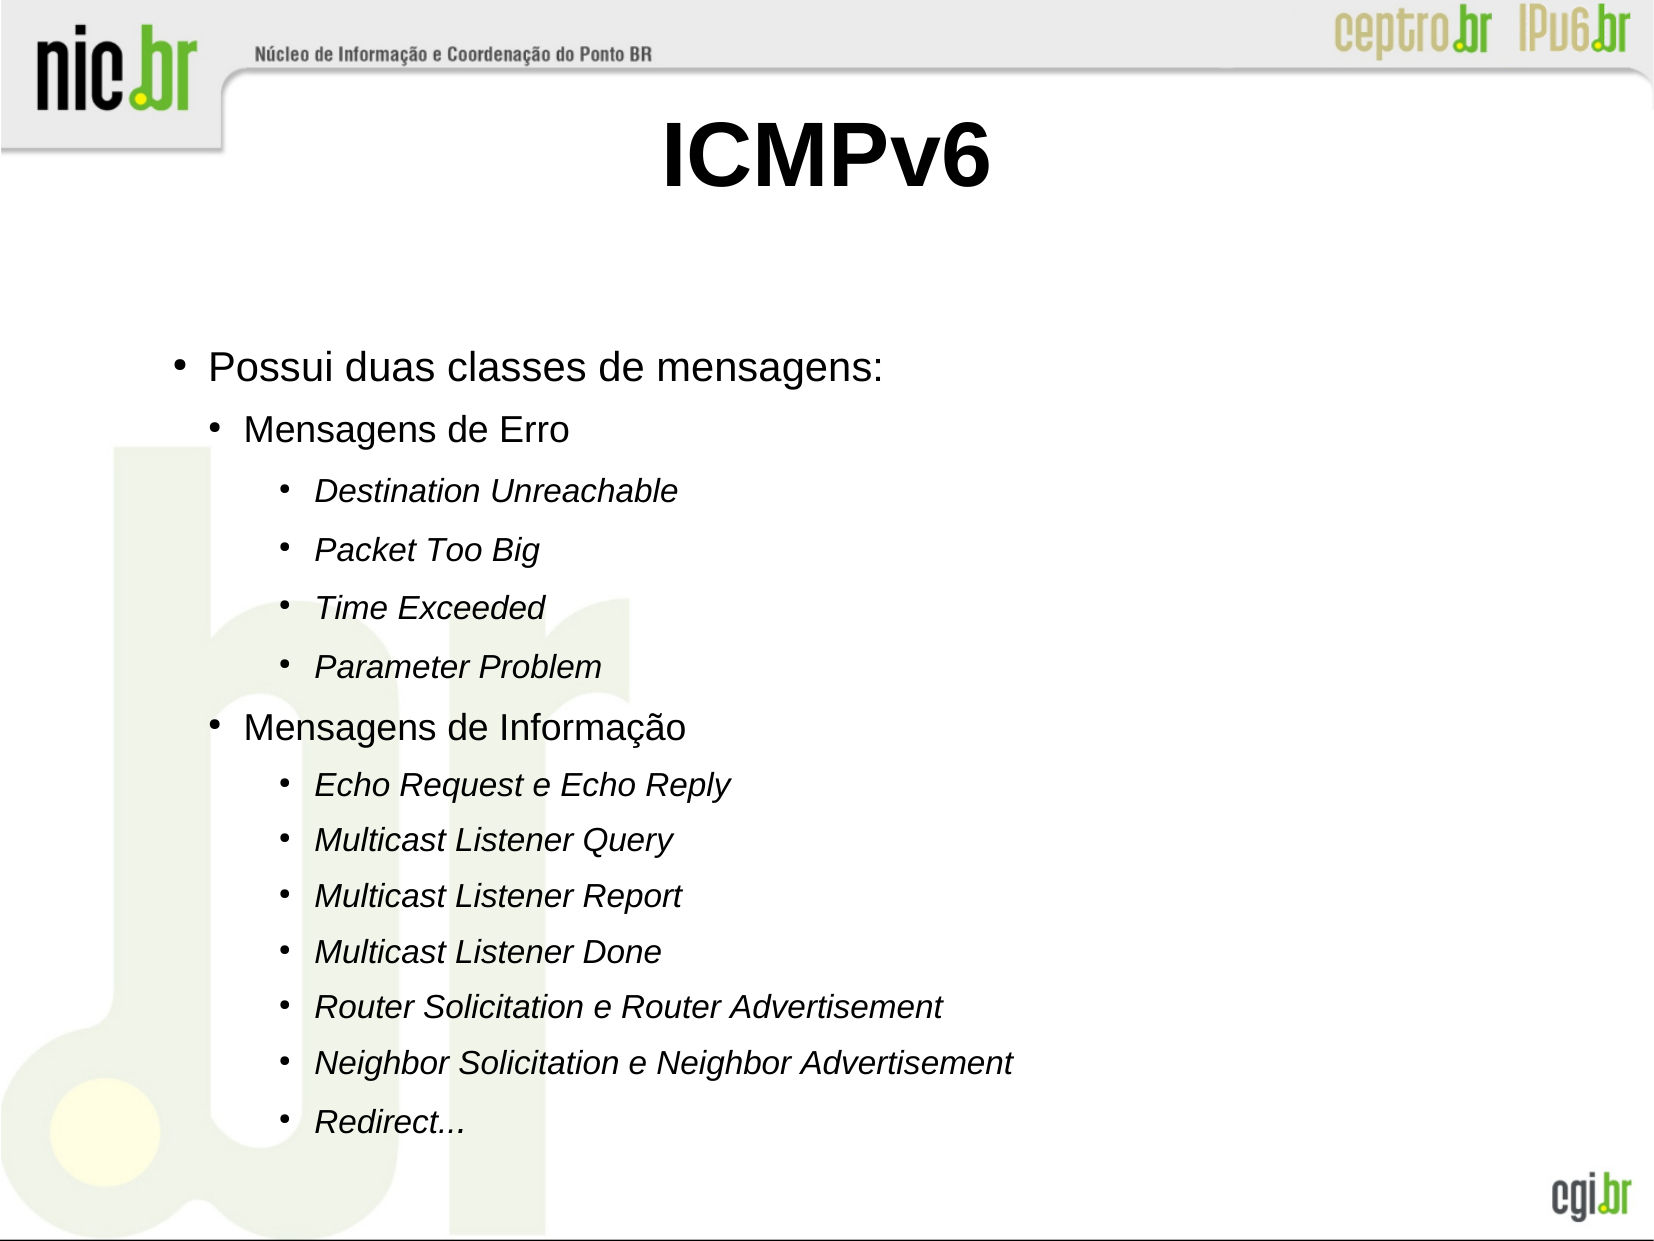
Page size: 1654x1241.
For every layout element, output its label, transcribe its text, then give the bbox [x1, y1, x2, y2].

picture [0, 0, 1654, 1241]
text_box ICMPv6 [88, 97, 1565, 215]
text_box Possui duas classes de mensagens: Mensagens de Erro Destination Unreachable Packet Too Big Time Exceeded Parameter Problem Mensagens de Informação Echo Request e Echo Reply Multicast Listener Query Multicast Listener Report Multicast Listener Done Router Solicitation e Router Advertisement Neighbor Solicitation e Neighbor Advertisement Redirect... [122, 336, 1532, 975]
